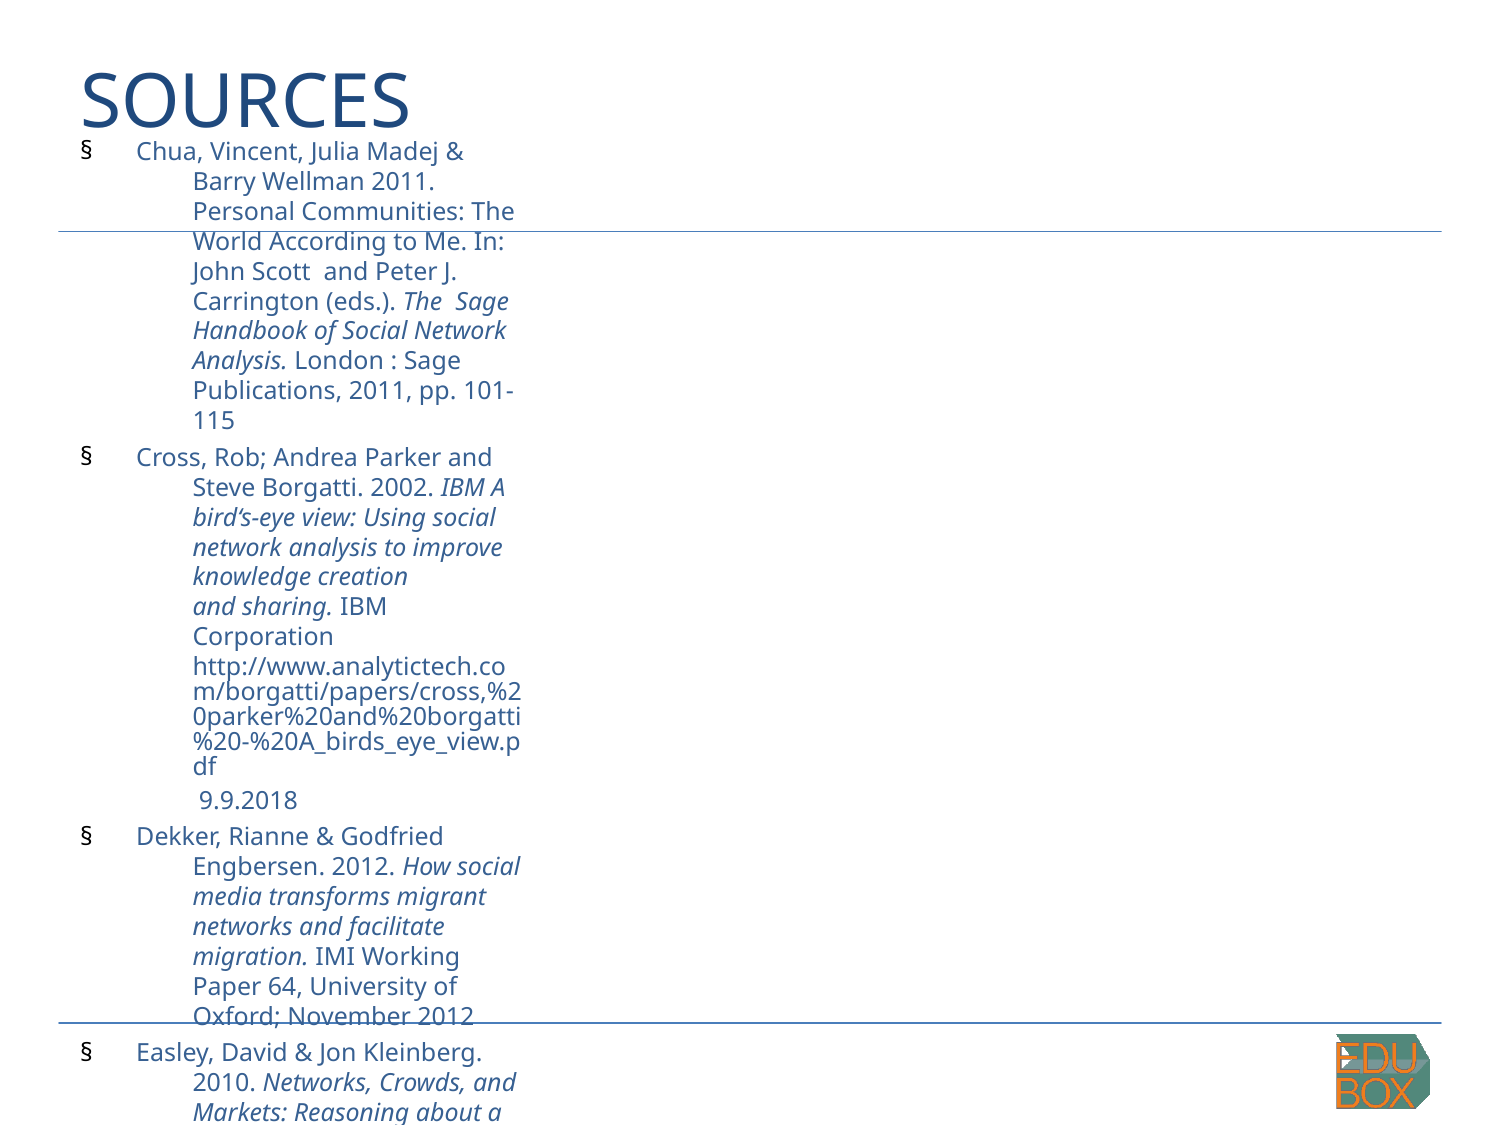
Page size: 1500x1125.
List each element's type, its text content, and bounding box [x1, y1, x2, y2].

list Chua, Vincent, Julia Madej & Barry Wellman 2011. Personal Communities: The World According to Me. In: John Scott and Peter J. Carrington (eds.). The Sage Handbook of Social Network Analysis. London : Sage Publications, 2011, pp. 101-115 Cross, Rob; Andrea Parker and Steve Borgatti. 2002. IBM A bird‘s-eye view: Using social network analysis to improve knowledge creation and sharing. IBM Corporation http://www.analytictech.com/borgatti/papers/cross,%20parker%20and%20borgatti%20-%20A_birds_eye_view.pdf 9.9.2018 Dekker, Rianne & Godfried Engbersen. 2012. How social media transforms migrant networks and facilitate migration. IMI Working Paper 64, University of Oxford; November 2012 Easley, David & Jon Kleinberg. 2010. Networks, Crowds, and Markets: Reasoning about a Highly Connected World.Cambridge: Cambridge University Press Francisco, Valerie 2015. ‘The Internet is Magic’: Technology, Intimacy and Transnational Families. In: Critical Sociology Vol. 41 (1) 173-190 Francisco-Menchavez, Valerie 2017 Forthcoming. Labour of Care: Filipina migrants and Transnational Families in the Global Age. Urbana-Champagne: University of Illinois Press [75, 255, 1426, 1095]
title SOURCES [64, 42, 1377, 153]
picture [1328, 1028, 1437, 1114]
